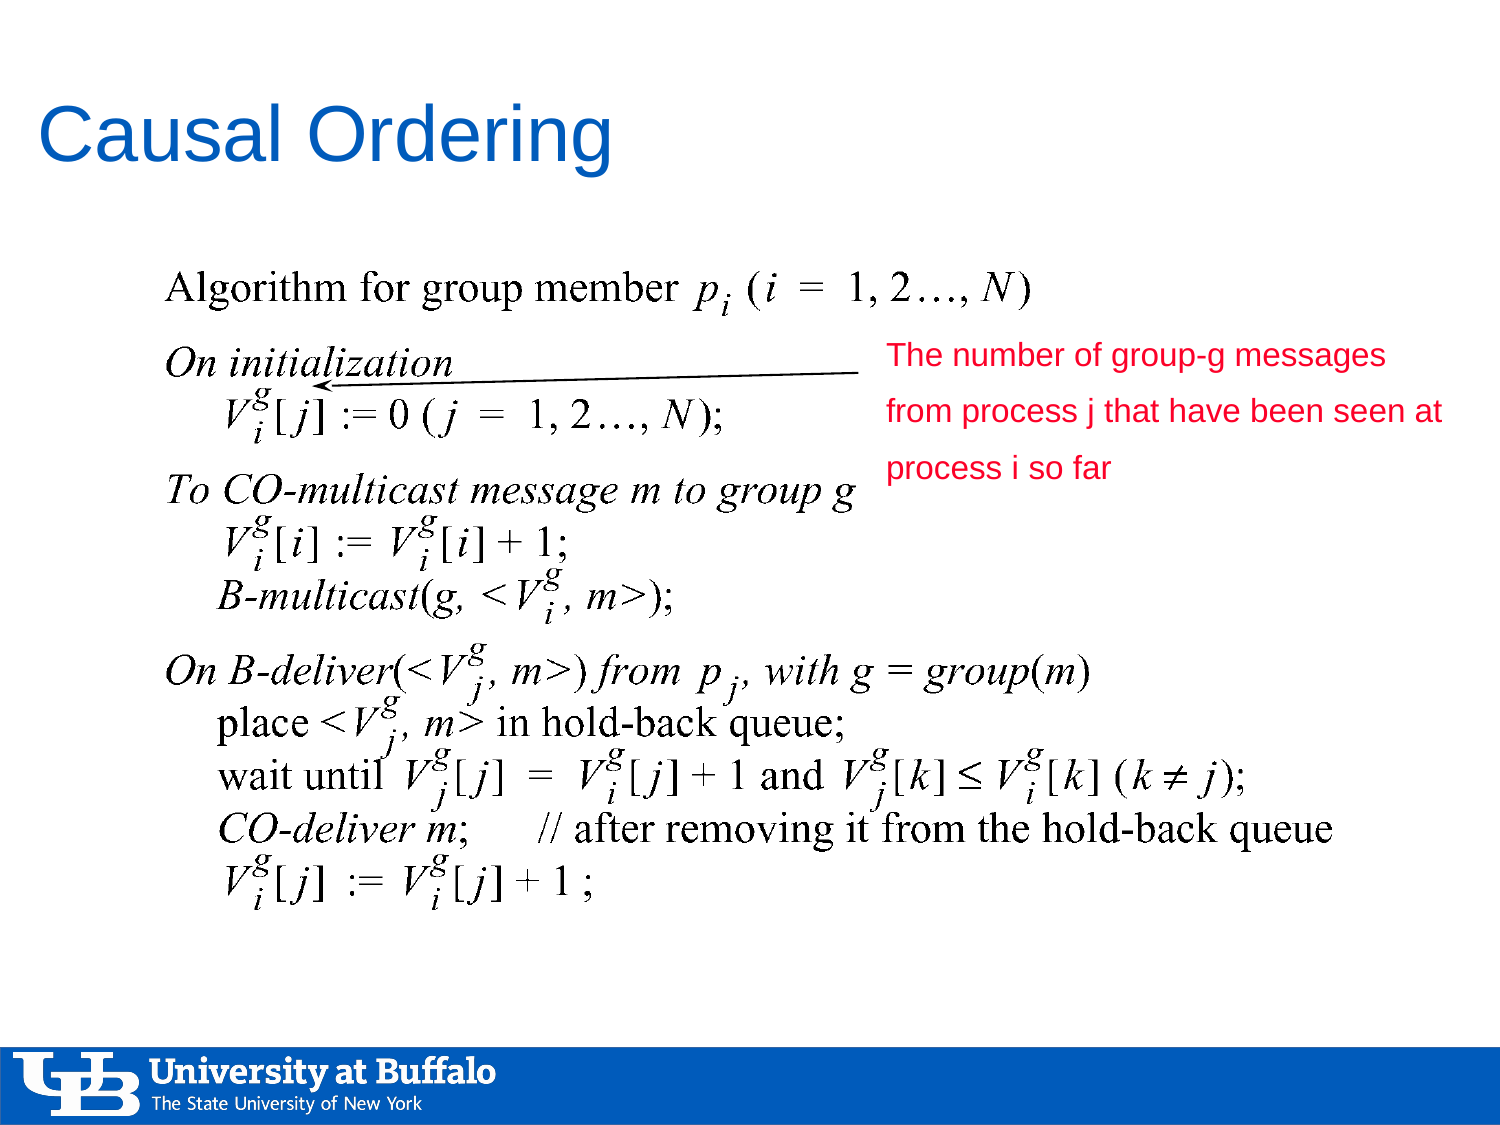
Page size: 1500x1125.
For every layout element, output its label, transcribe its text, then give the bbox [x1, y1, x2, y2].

title Causal Ordering [37, 40, 1388, 228]
text_box The number of group-g messages from process j that have been seen at process i so far [871, 325, 1458, 494]
picture [156, 263, 1344, 916]
picture [13, 1052, 496, 1116]
